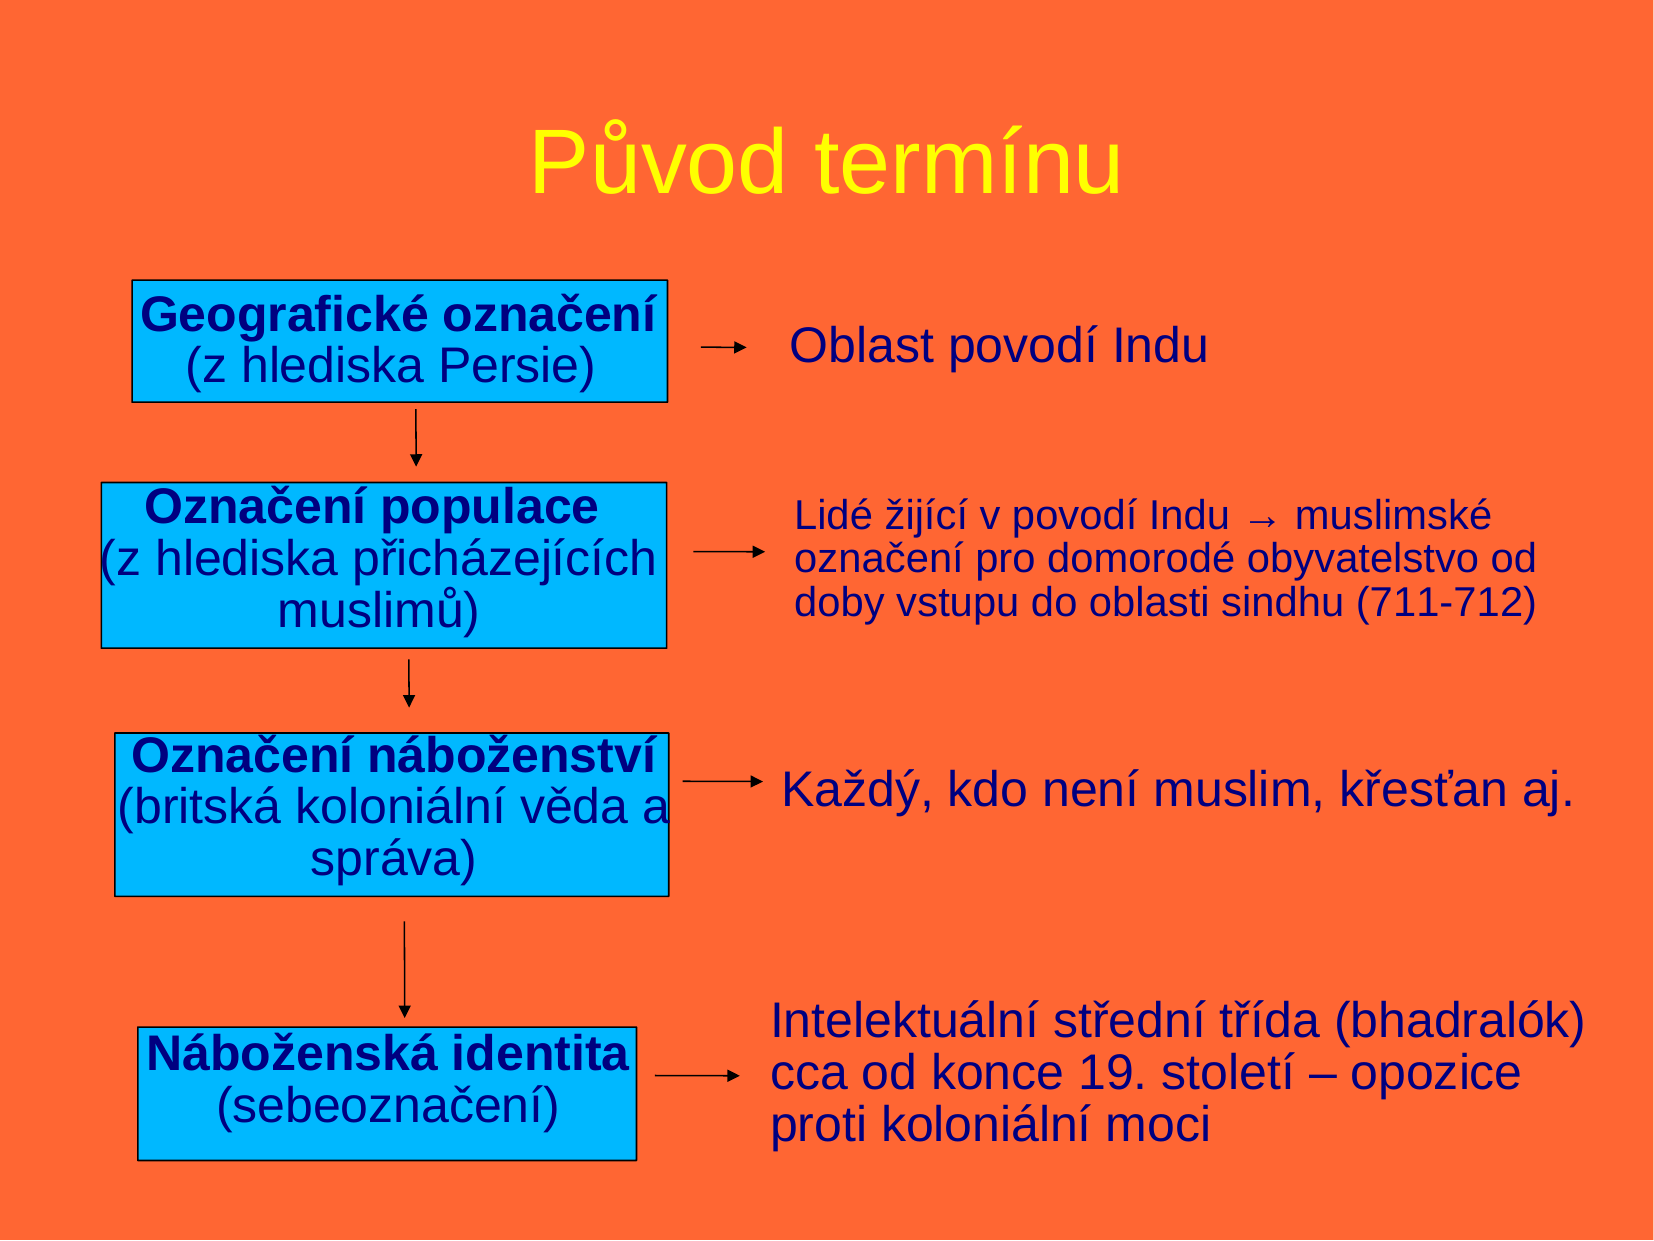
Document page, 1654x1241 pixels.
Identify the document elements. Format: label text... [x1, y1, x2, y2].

text_box Označení populace (z hlediska přicházejících muslimů) [48, 482, 710, 639]
text_box Každý, kdo není muslim, křesťan aj. [781, 764, 1612, 817]
text_box Geografické označení (z hlediska Persie) [29, 289, 768, 394]
text_box [101, 639, 667, 649]
text_box [137, 1134, 637, 1161]
text_box [132, 280, 668, 289]
text_box Lidé žijící v povodí Indu → muslimské označení pro domorodé obyvatelstvo od doby vstupu do oblasti sindhu (711-712) [794, 495, 1624, 625]
text_box Intelektuální střední třída (bhadralók) cca od konce 19. století – opozice proti koloniální moci [770, 996, 1623, 1153]
text_box Oblast povodí Indu [789, 320, 1448, 373]
text_box Náboženská identita (sebeoznačení) [89, 1029, 688, 1134]
text_box Označení náboženství (britská koloniální věda a správa) [75, 730, 713, 887]
text_box [114, 887, 669, 897]
title Původ termínu [121, 61, 1534, 270]
text_box [132, 394, 668, 403]
